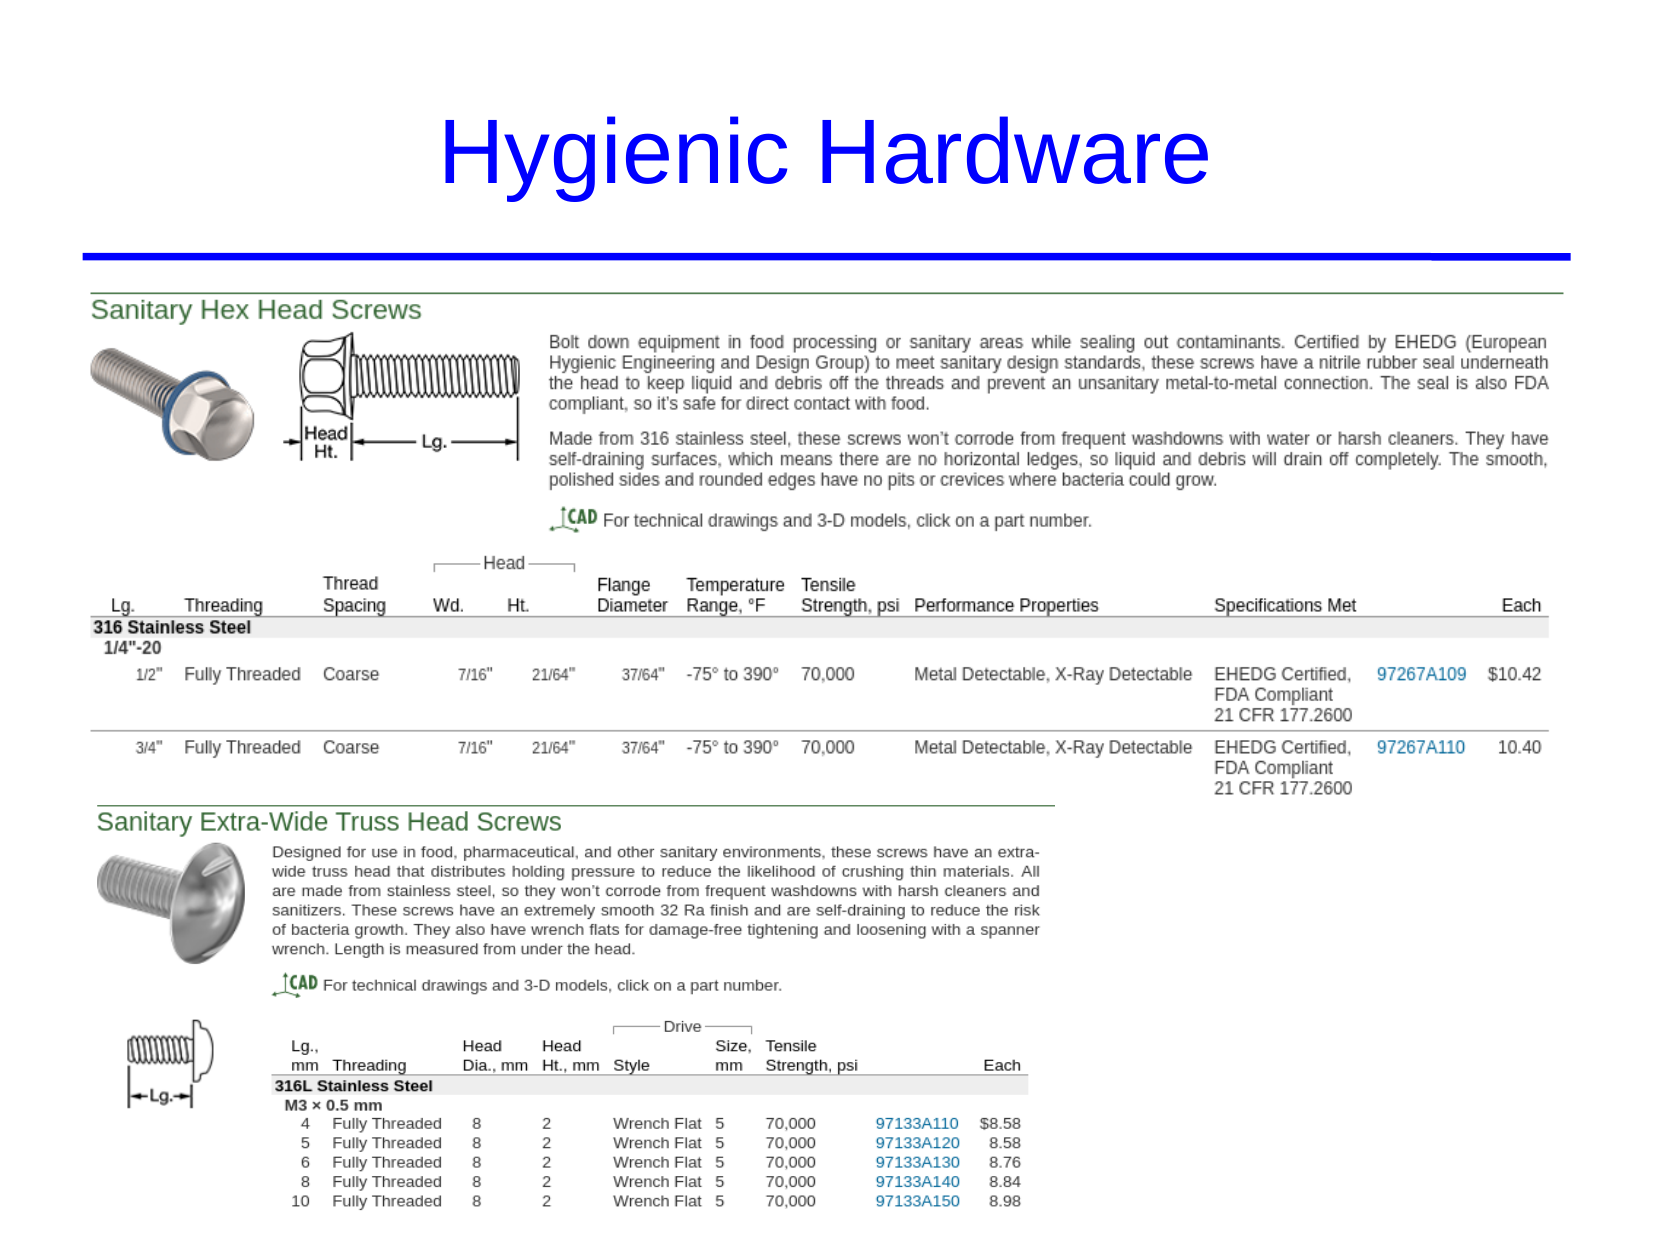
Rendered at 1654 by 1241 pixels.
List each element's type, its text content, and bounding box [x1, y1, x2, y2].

picture [82, 284, 1571, 1216]
title Hygienic Hardware [82, 49, 1571, 256]
